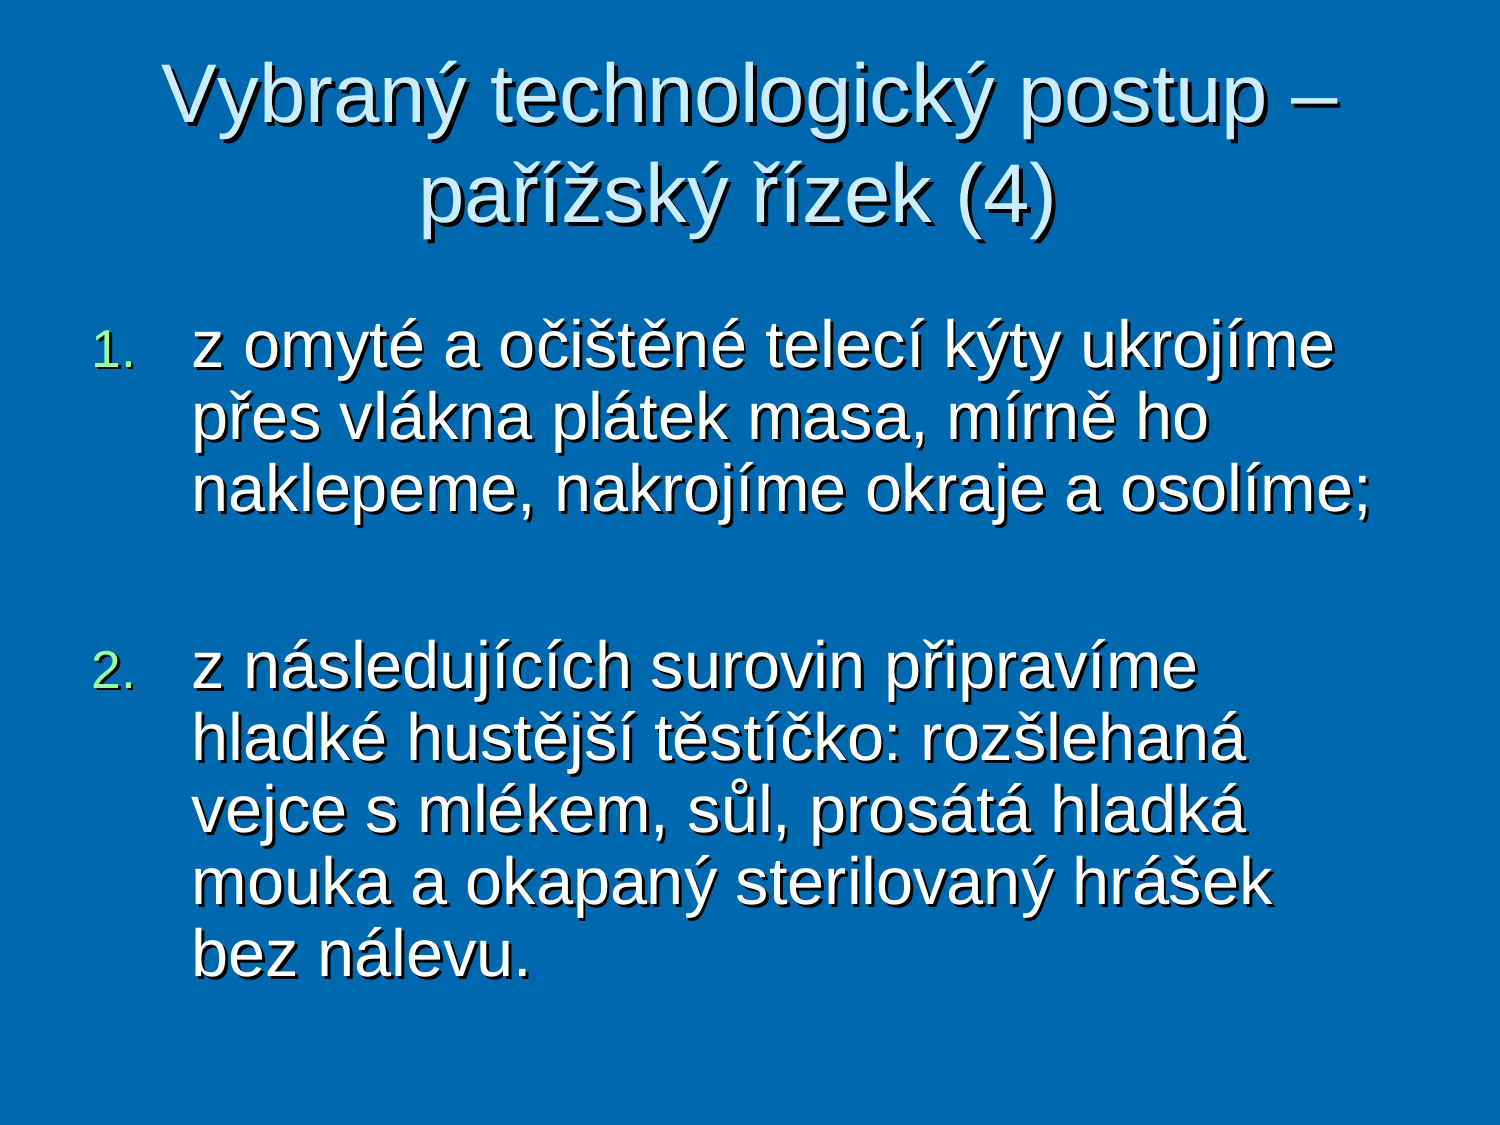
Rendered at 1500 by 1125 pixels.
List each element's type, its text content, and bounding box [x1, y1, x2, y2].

list z omyté a očištěné telecí kýty ukrojíme přes vlákna plátek masa, mírně ho naklepeme, nakrojíme okraje a osolíme; z následujících surovin připravíme hladké hustější těstíčko: rozšlehaná vejce s mlékem, sůl, prosátá hladká mouka a okapaný sterilovaný hrášek bez nálevu. [76, 302, 1427, 1046]
title Vybraný technologický postup – pařížský řízek (4) [75, 31, 1426, 247]
